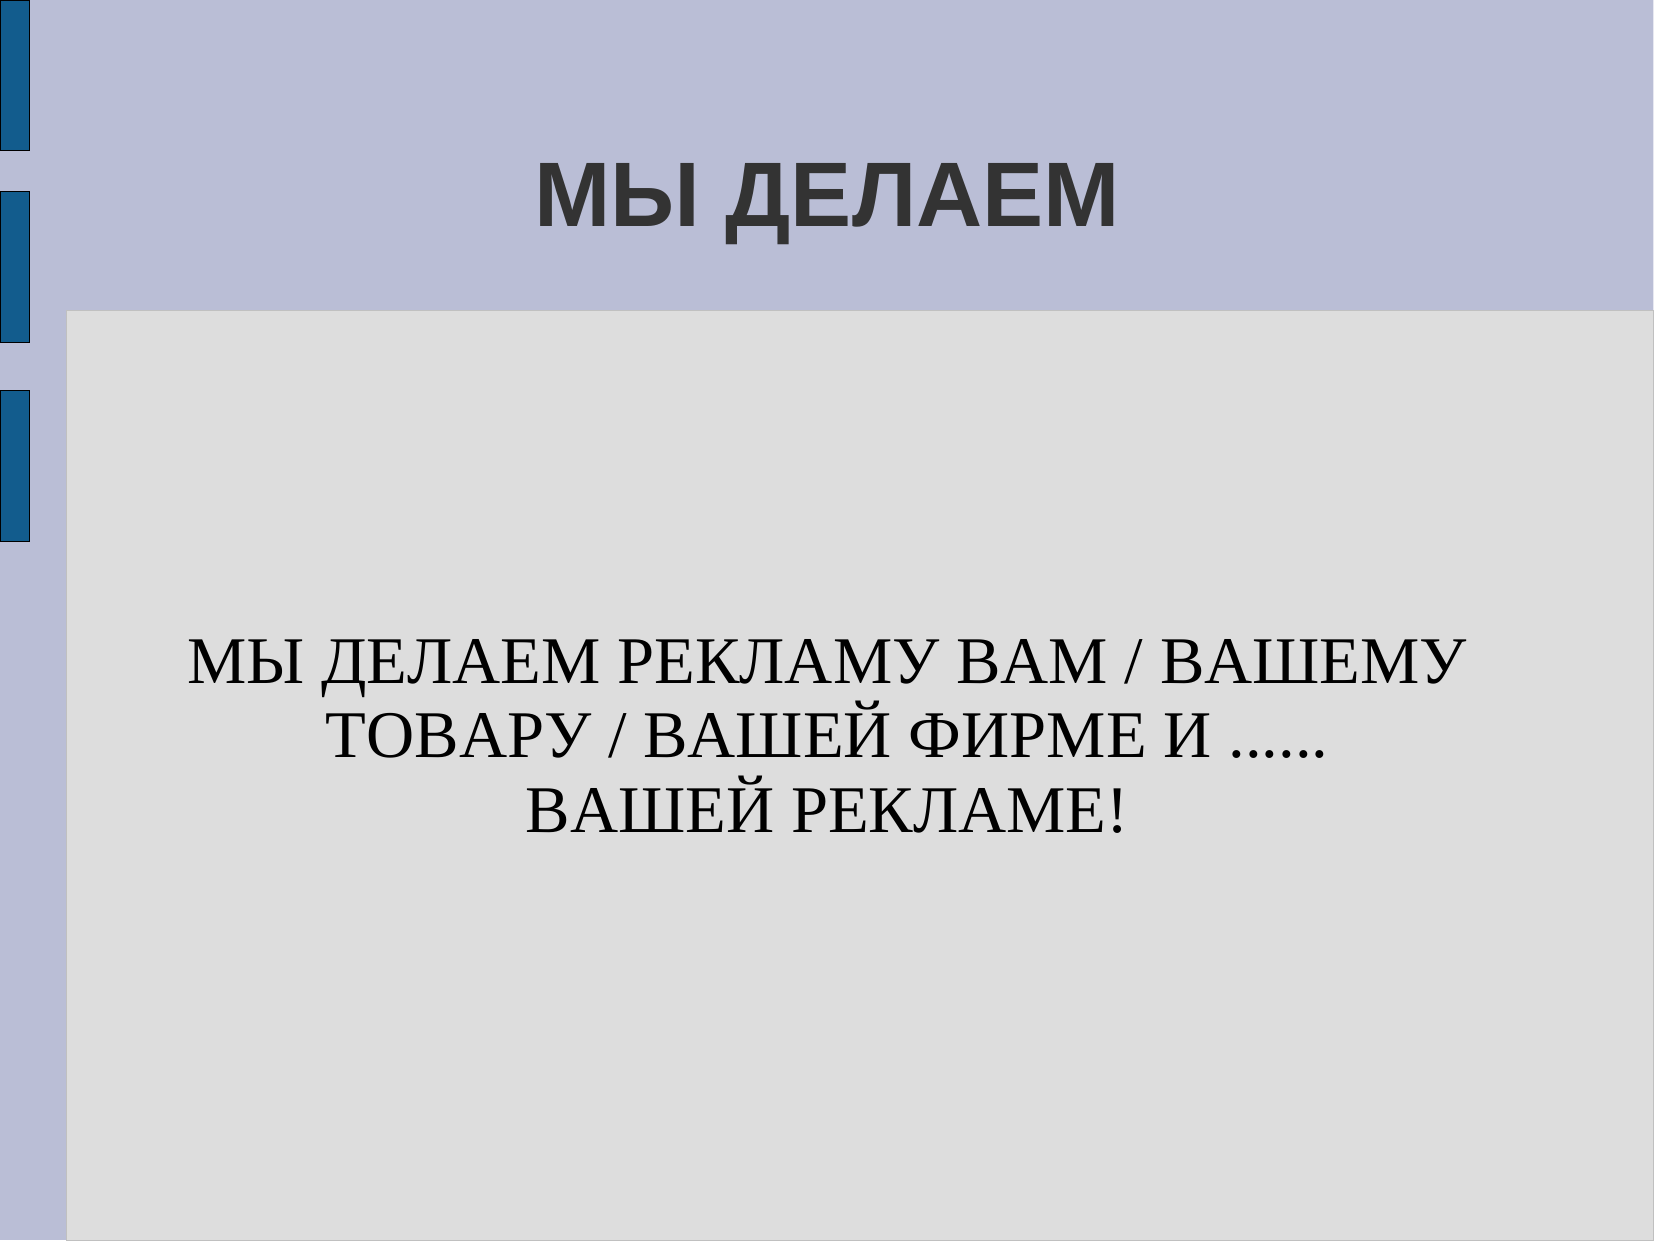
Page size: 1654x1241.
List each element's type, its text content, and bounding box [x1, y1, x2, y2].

subtitle МЫ ДЕЛАЕМ РЕКЛАМУ ВАМ / ВАШЕМУ ТОВАРУ / ВАШЕЙ ФИРМЕ И ...... ВАШЕЙ РЕКЛАМЕ! [121, 344, 1534, 1127]
title МЫ ДЕЛАЕМ [121, 91, 1534, 299]
